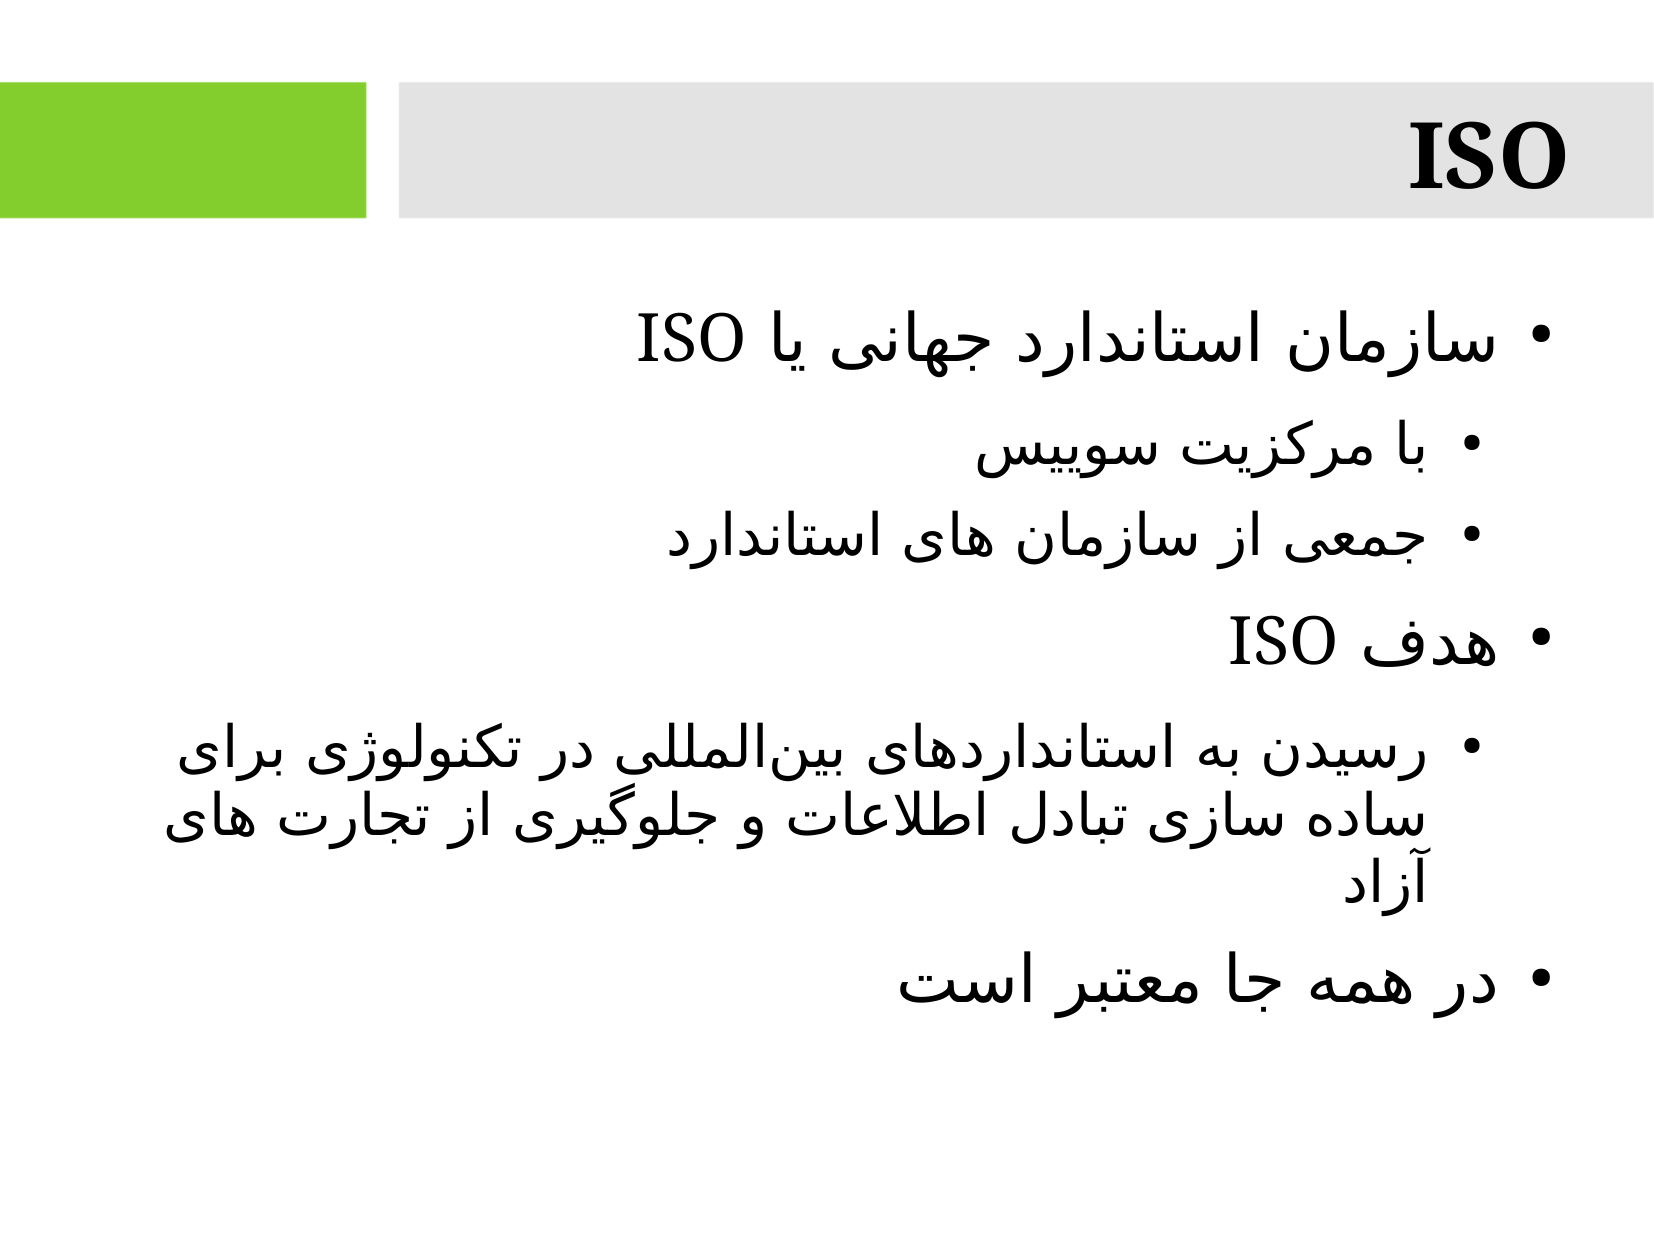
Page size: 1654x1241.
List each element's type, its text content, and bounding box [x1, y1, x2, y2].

title ISO [82, 49, 1571, 257]
picture [0, 0, 1654, 1241]
list سازمان استاندارد جهانی یا ISO با مرکزیت سوییس جمعی از سازمان های استاندارد هدف ISO رسیدن به استانداردهای بین‌المللی در تکنولوژی برای ساده سازی تبادل اطلاعات و جلوگیری از تجارت های آزاد در همه جا معتبر است [82, 290, 1571, 1109]
